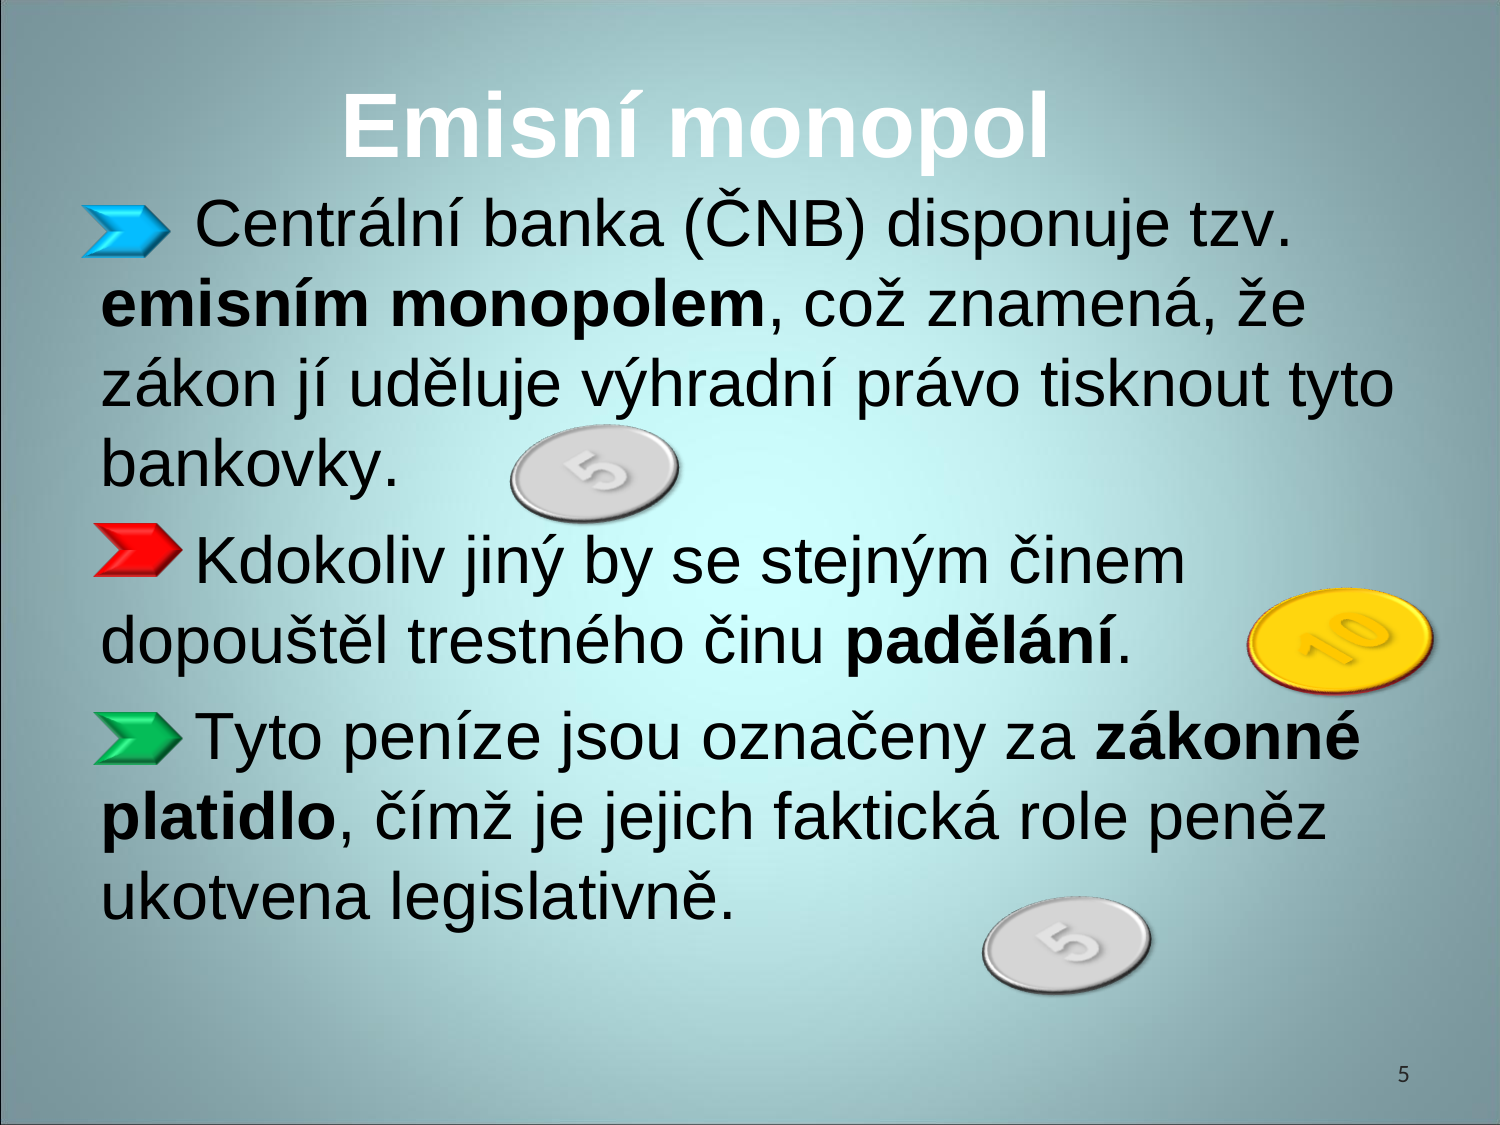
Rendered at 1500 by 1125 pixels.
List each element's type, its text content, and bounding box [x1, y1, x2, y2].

picture [931, 867, 1201, 1024]
text_box <číslo> [1074, 1042, 1426, 1103]
list Centrální banka (ČNB) disponuje tzv. emisním monopolem, což znamená, že zákon jí uděluje výhradní právo tisknout tyto bankovky. Kdokoliv jiný by se stejným činem dopouštěl trestného činu padělání. Tyto peníze jsou označeny za zákonné platidlo, čímž je jejich faktická role peněz ukotvena legislativně. [29, 172, 1459, 1125]
picture [0, 0, 1500, 1125]
picture [459, 395, 729, 553]
title Emisní monopol [230, 45, 1164, 172]
picture [79, 203, 173, 260]
picture [91, 710, 185, 767]
picture [91, 521, 185, 579]
